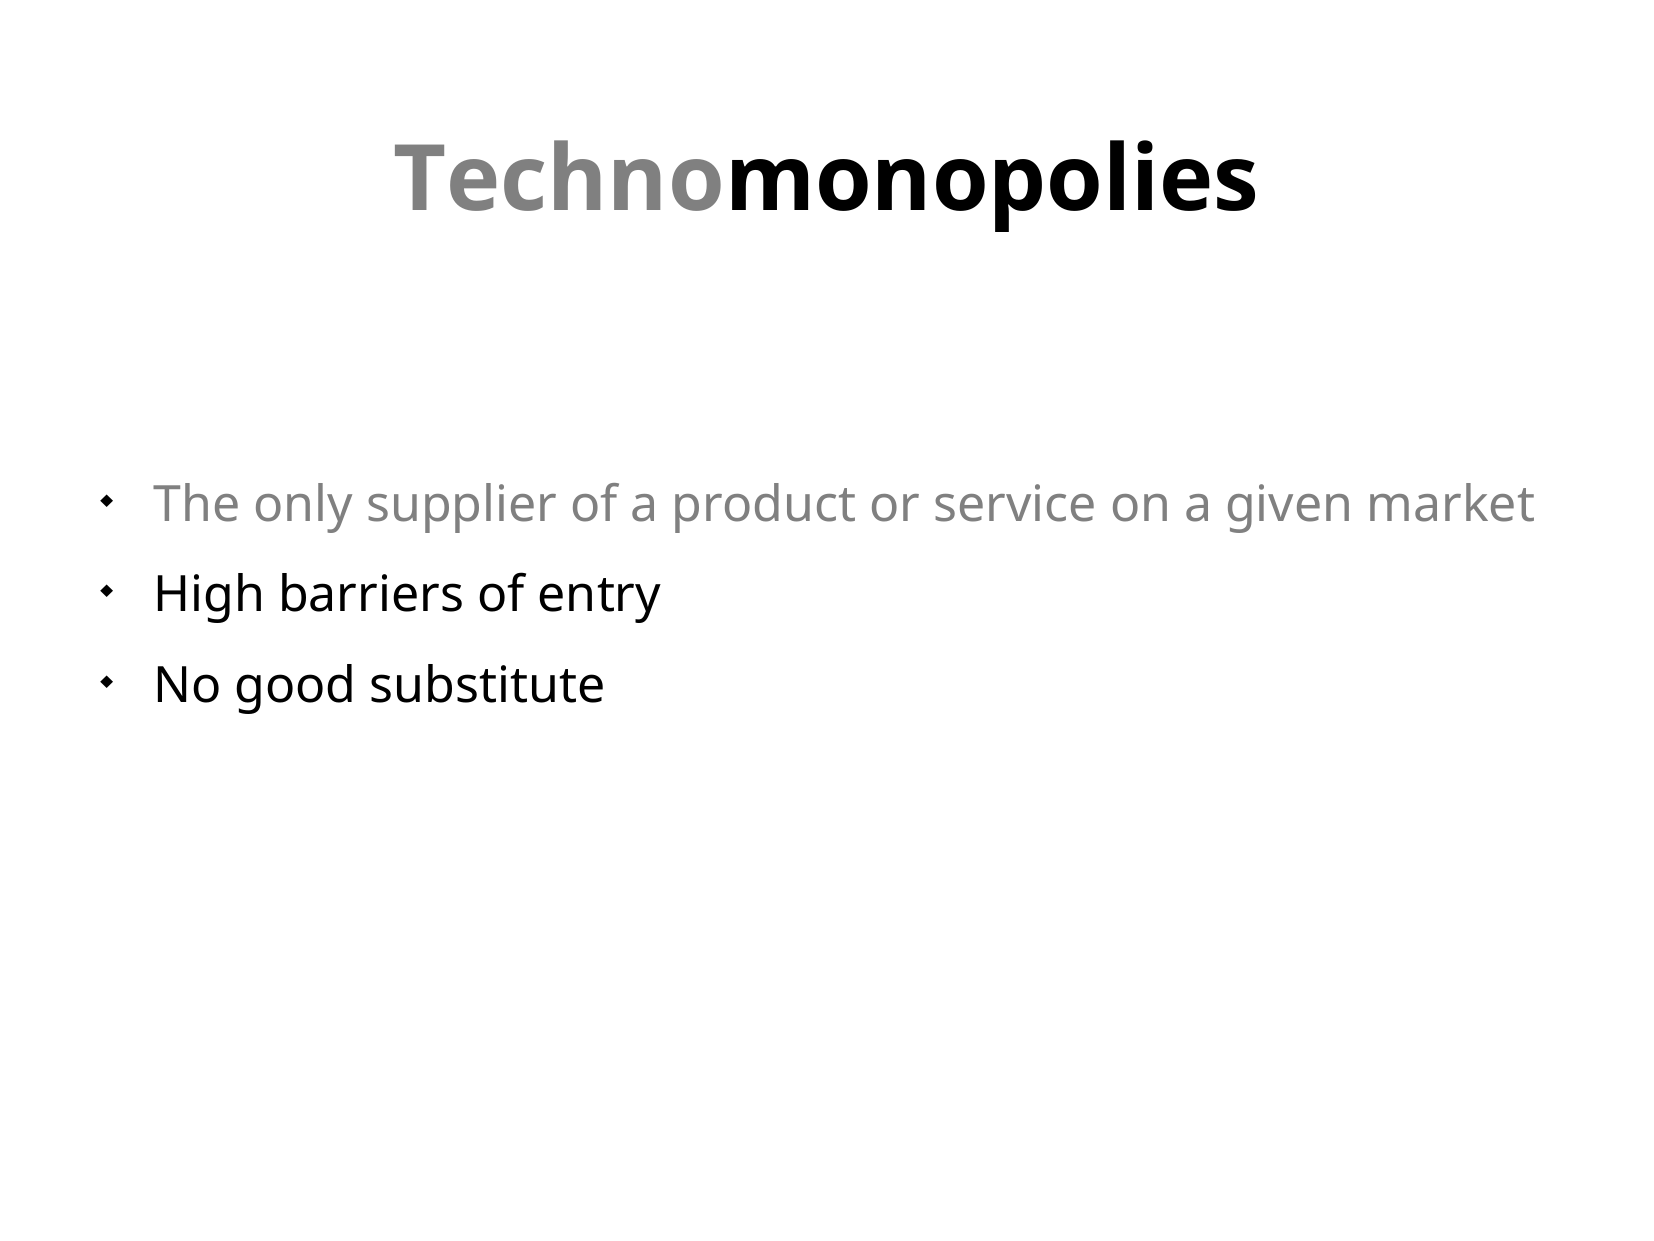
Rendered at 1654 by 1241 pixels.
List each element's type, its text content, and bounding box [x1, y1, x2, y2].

text_box Technomonopolies [0, 112, 1654, 261]
list The only supplier of a product or service on a given market High barriers of entry No good substitute [82, 377, 1538, 1010]
